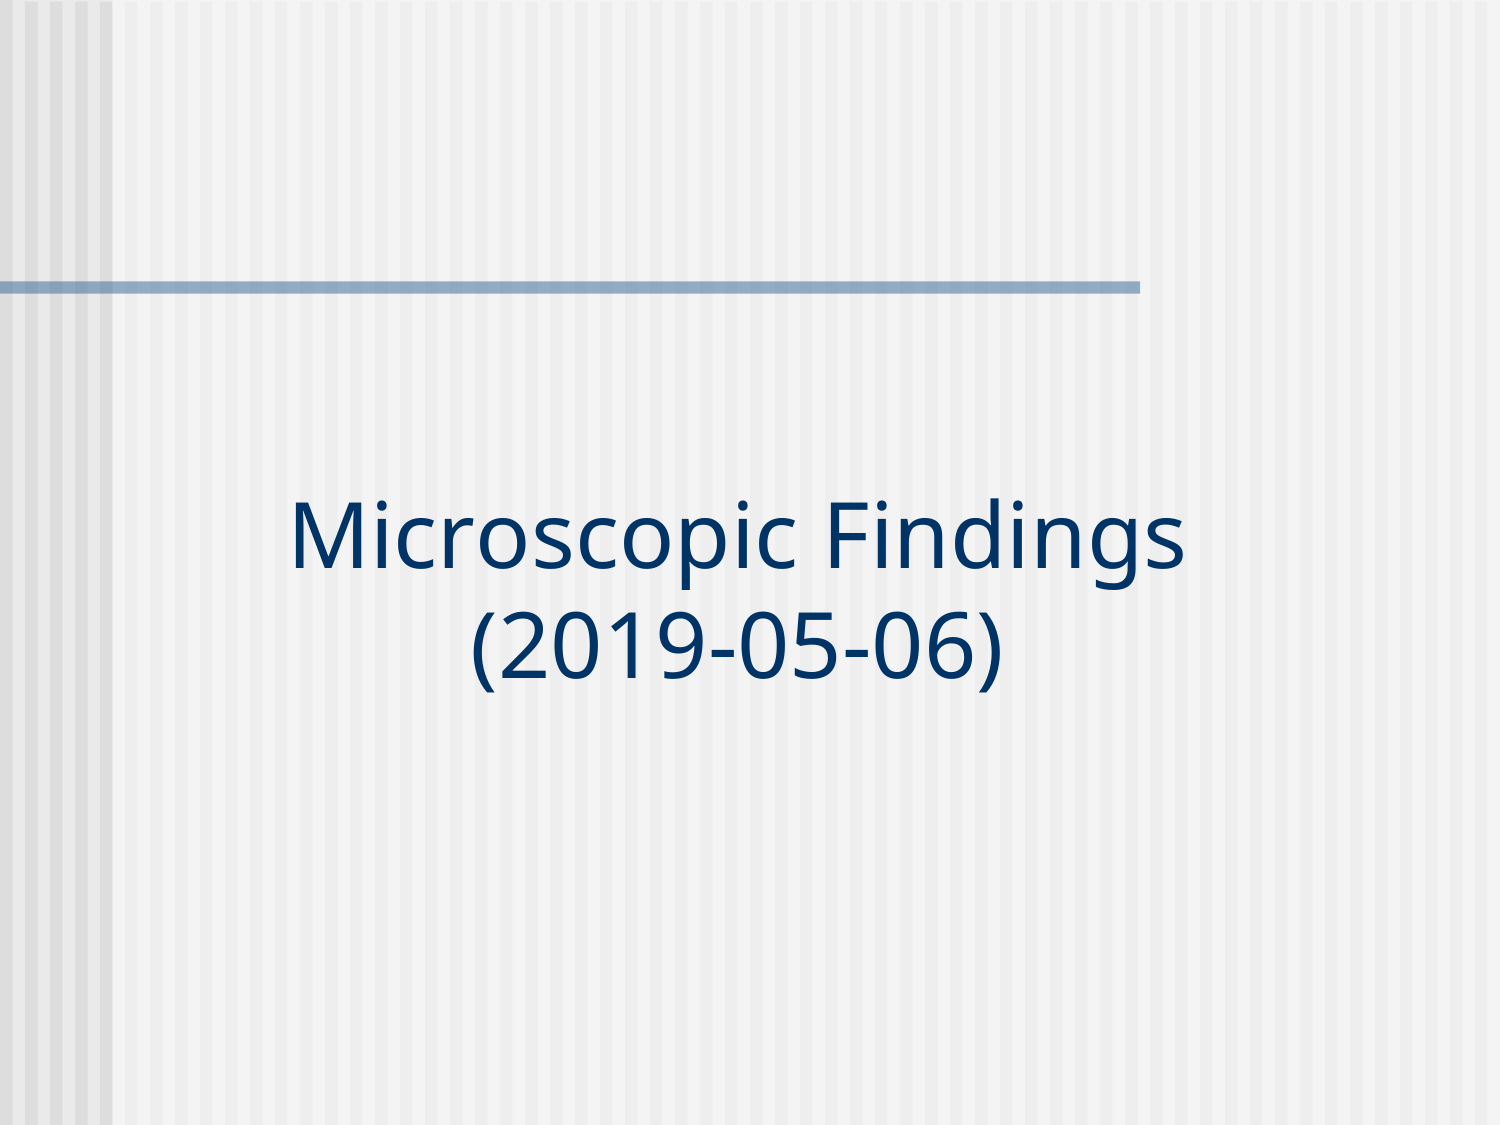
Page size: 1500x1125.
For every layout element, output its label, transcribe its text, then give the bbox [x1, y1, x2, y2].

title Microscopic Findings (2019-05-06) [100, 466, 1376, 705]
